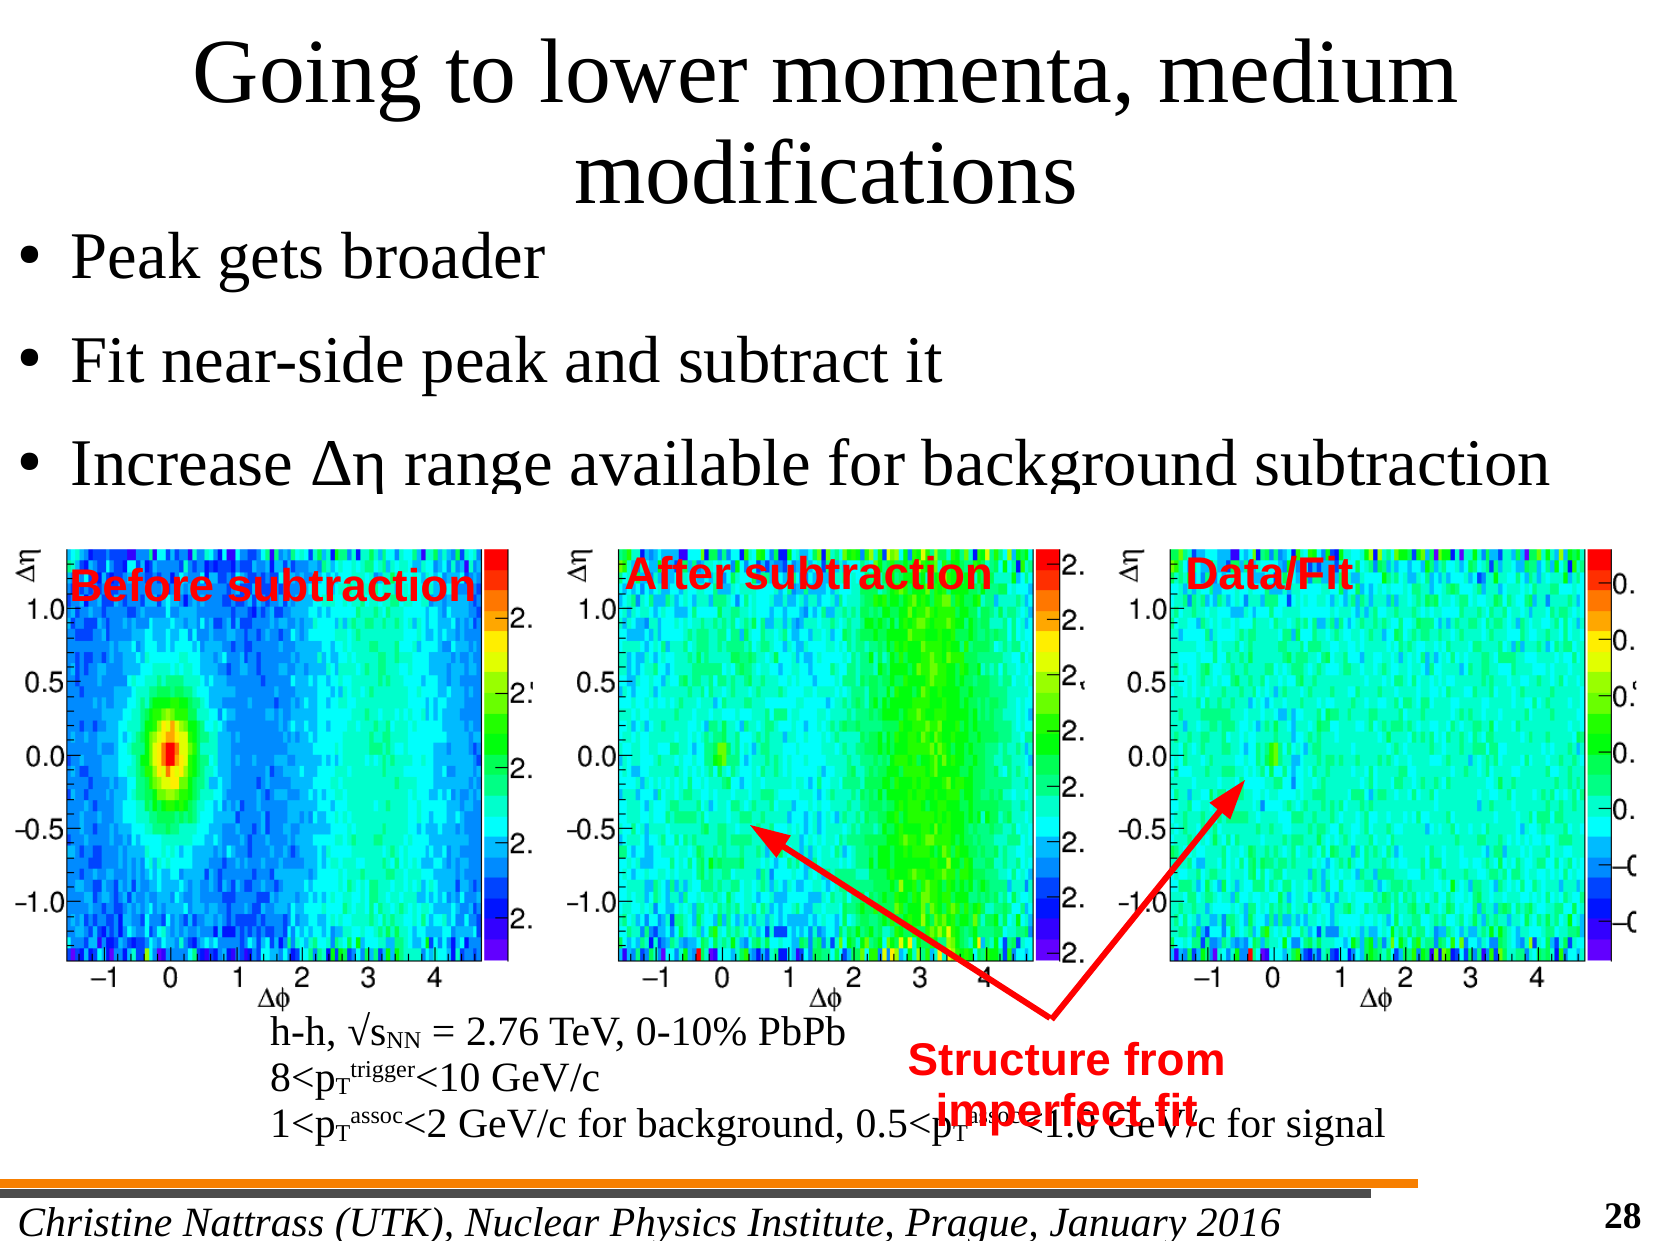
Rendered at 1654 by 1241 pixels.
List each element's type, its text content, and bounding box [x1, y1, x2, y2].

picture [0, 494, 1654, 1018]
title Going to lower momenta, medium modifications [82, 20, 1571, 219]
text_box Before subtraction [54, 552, 535, 670]
text_box h-h, √sNN = 2.76 TeV, 0-10% PbPb 8<pTtrigger<10 GeV/c 1<pTassoc<2 GeV/c for background, 0.5<pTassoc<1.0 GeV/c for signal [255, 1000, 1627, 1209]
text_box Data/Fit [1170, 540, 1651, 658]
text_box Structure from imperfect fit [826, 1026, 1307, 1144]
text_box After subtraction [609, 540, 1090, 658]
list Peak gets broader Fit near-side peak and subtract it Increase Δη range available for background subtraction [0, 219, 1636, 494]
